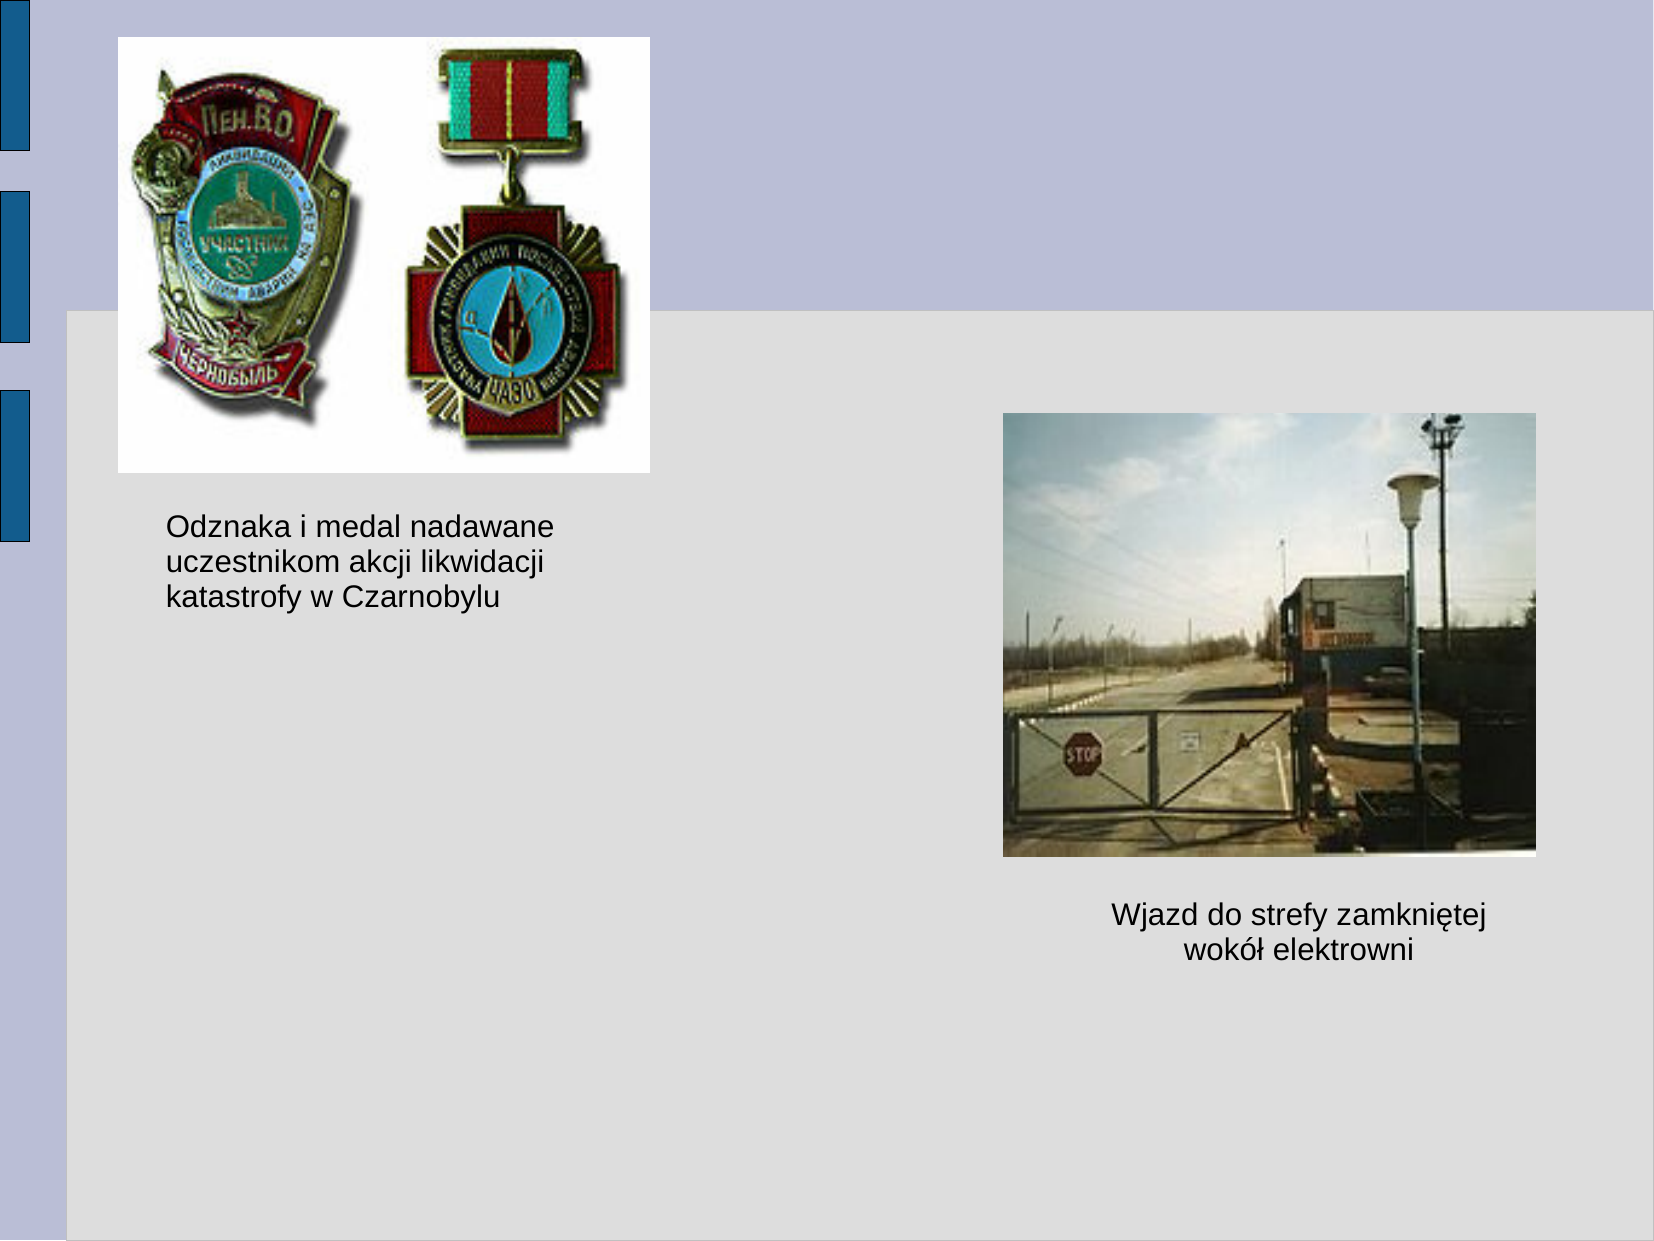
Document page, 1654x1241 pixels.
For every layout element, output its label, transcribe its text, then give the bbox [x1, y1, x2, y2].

picture [118, 37, 650, 473]
picture [1003, 413, 1536, 857]
text_box Wjazd do strefy zamkniętej wokół elektrowni [1062, 890, 1536, 975]
text_box Odznaka i medal nadawane uczestnikom akcji likwidacji katastrofy w Czarnobylu [151, 501, 591, 621]
